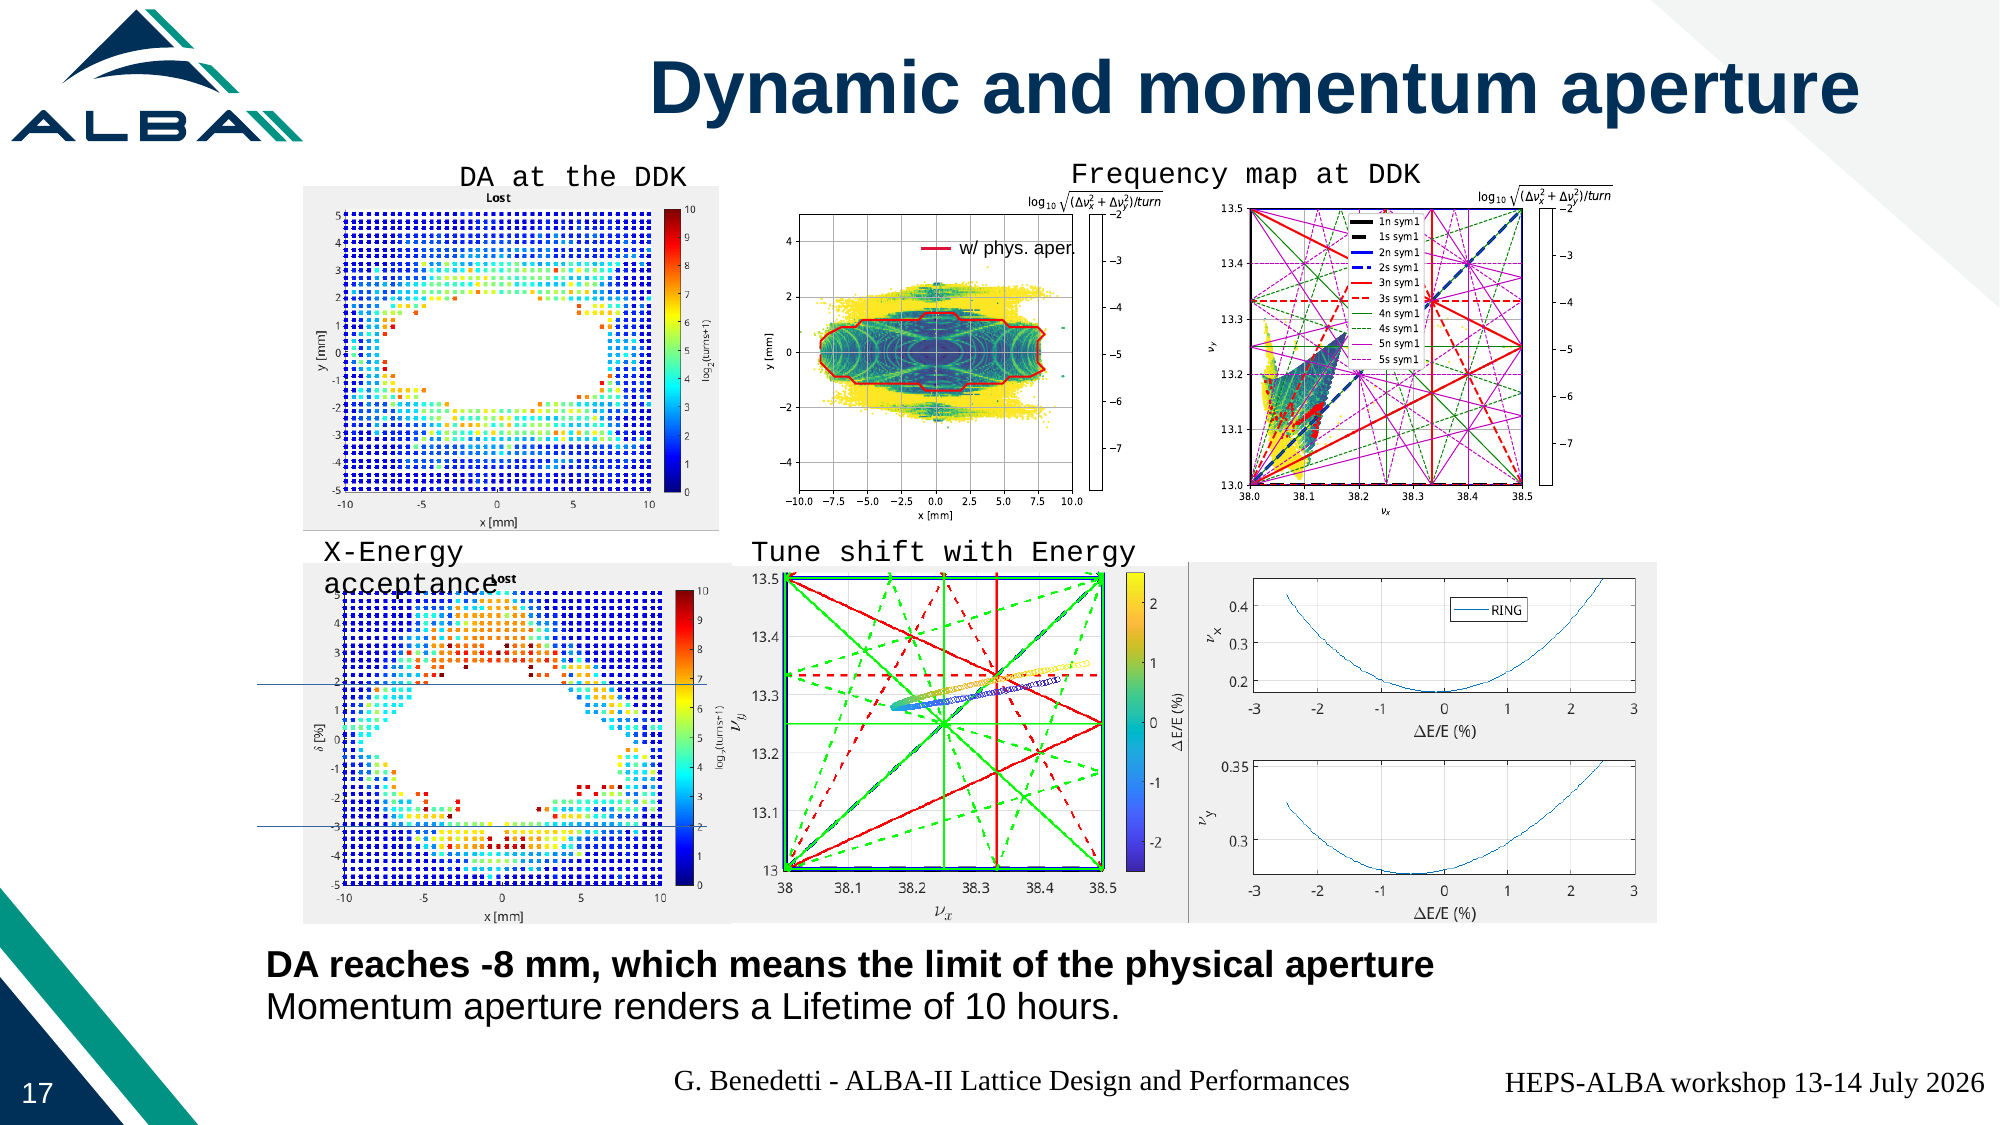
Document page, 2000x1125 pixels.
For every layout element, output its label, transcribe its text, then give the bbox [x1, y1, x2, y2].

picture [744, 172, 1186, 530]
text_box DA at the DDK [444, 172, 744, 210]
title Dynamic and momentum aperture [240, 3, 1862, 172]
text_box X-Energy acceptance [308, 529, 594, 611]
picture [303, 186, 719, 531]
text_box DA reaches -8 mm, which means the limit of the physical aperture Momentum aperture renders a Lifetime of 10 hours. [251, 936, 1920, 1036]
picture [1194, 172, 1636, 525]
text_box Frequency map at DDK [1056, 172, 1456, 200]
text_box Tune shift with Energy [736, 529, 1364, 585]
picture [303, 562, 1657, 924]
text_box w/ phys. aper. [944, 229, 1091, 266]
